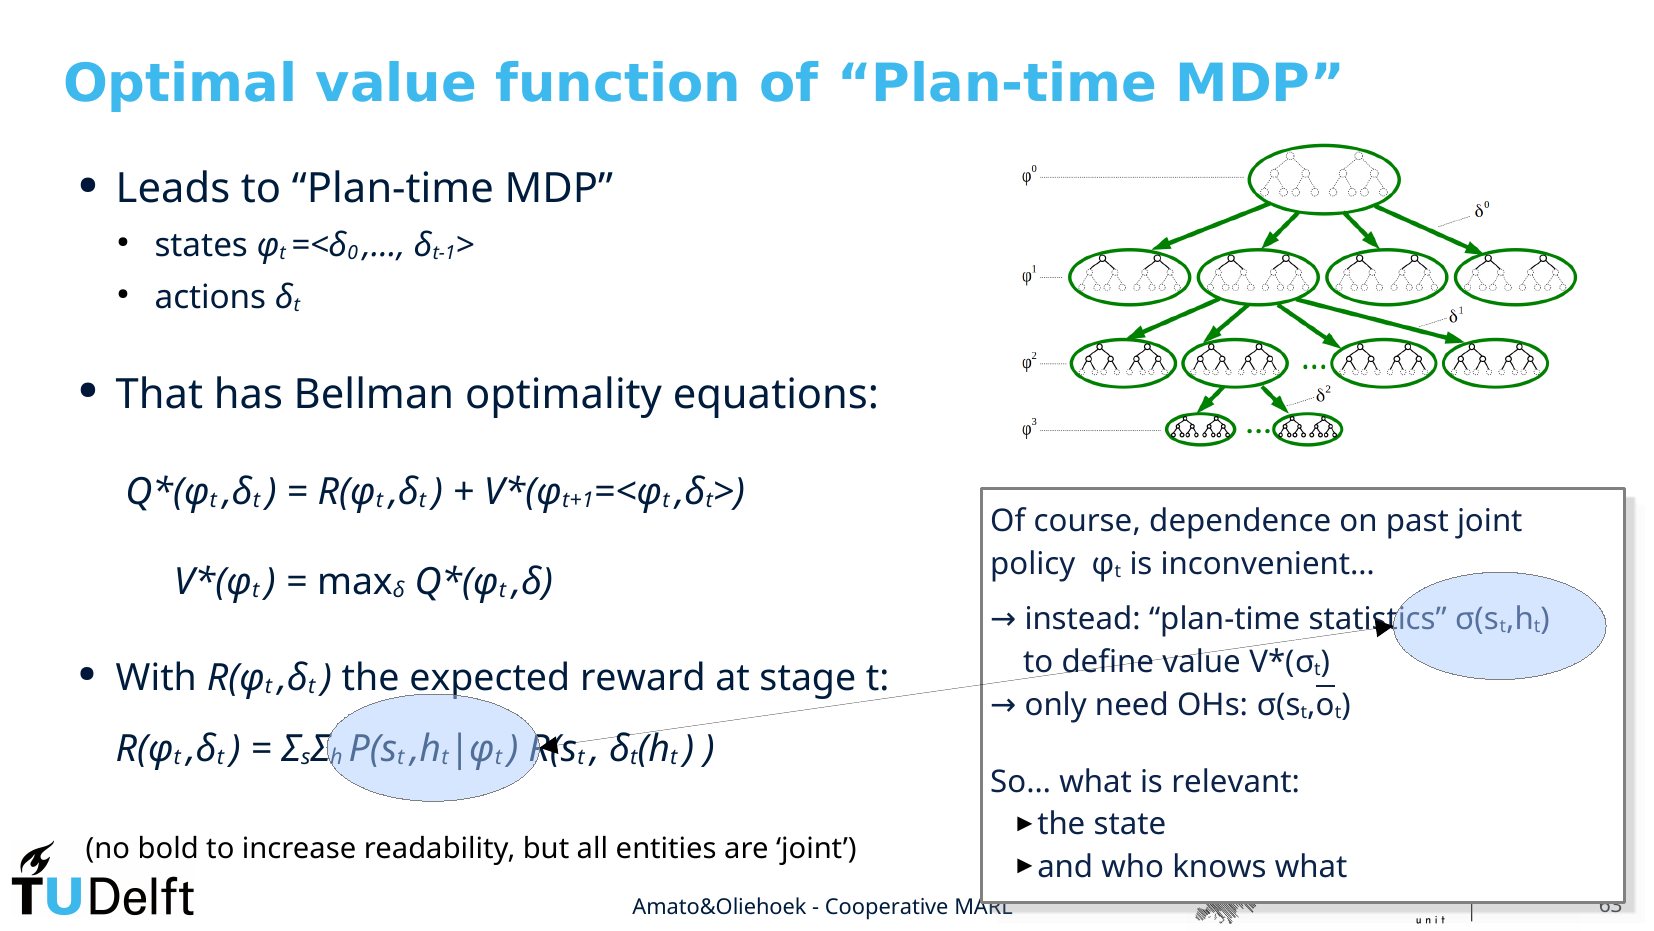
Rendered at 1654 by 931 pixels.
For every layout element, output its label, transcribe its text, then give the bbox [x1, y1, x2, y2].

list Leads to “Plan-time MDP” states φt =<δ0 ,…, δt-1> actions δt That has Bellman optimality equations: Q*(φt ,δt ) = R(φt ,δt ) + V*(φt+1=<φt ,δt>) V*(φt ) = maxδ Q*(φt ,δ) With R(φt ,δt ) the expected reward at stage t: R(φt ,δt ) = ΣsΣh P(st ,ht|φt ) R(st , δt(ht ) ) [525, 686, 981, 776]
picture [1006, 141, 1582, 449]
text_box (no bold to increase readability, but all entities are ‘joint’) [70, 817, 911, 876]
title Optimal value function of “Plan-time MDP” [63, 12, 1571, 112]
text_box Of course, dependence on past joint policy φt is inconvenient… → instead: “plan-time statistics” σ(st,ht) to define value V*(σt) → only need OHs: σ(st,ot) So… what is relevant: the state and who knows what [981, 488, 1625, 903]
list Leads to “Plan-time MDP” states φt =<δ0 ,…, δt-1> actions δt That has Bellman optimality equations: Q*(φt ,δt ) = R(φt ,δt ) + V*(φt+1=<φt ,δt>) V*(φt ) = maxδ Q*(φt ,δ) With R(φt ,δt ) the expected reward at stage t: R(φt ,δt ) = ΣsΣh P(st ,ht|φt ) R(st , δt(ht ) ) [63, 161, 1571, 776]
text_box [326, 694, 540, 802]
picture [11, 840, 195, 917]
picture [1186, 908, 1580, 931]
text_box [1393, 572, 1607, 680]
